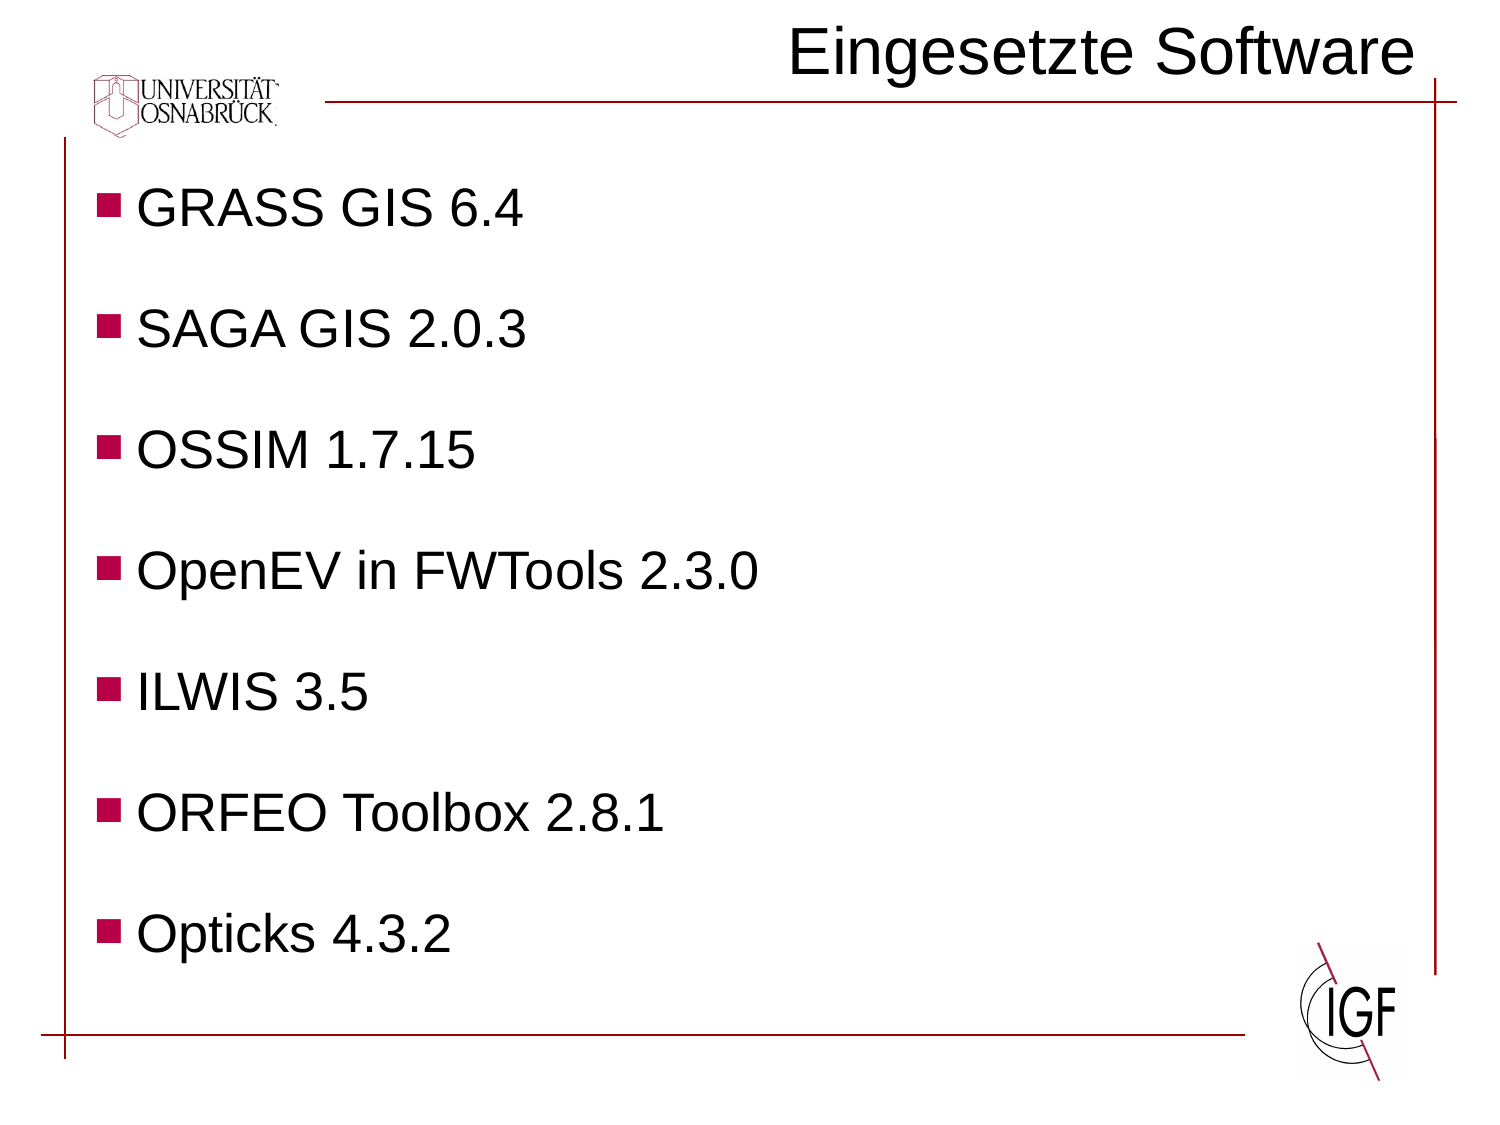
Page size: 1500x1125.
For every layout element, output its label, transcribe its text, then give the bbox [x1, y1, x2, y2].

title Eingesetzte Software [290, 13, 1418, 89]
picture [1300, 1011, 1404, 1081]
subtitle GRASS GIS 6.4 SAGA GIS 2.0.3 OSSIM 1.7.15 OpenEV in FWTools 2.3.0 ILWIS 3.5 ORFEO Toolbox 2.8.1 Opticks 4.3.2 [96, 177, 1447, 1011]
picture [93, 75, 279, 138]
